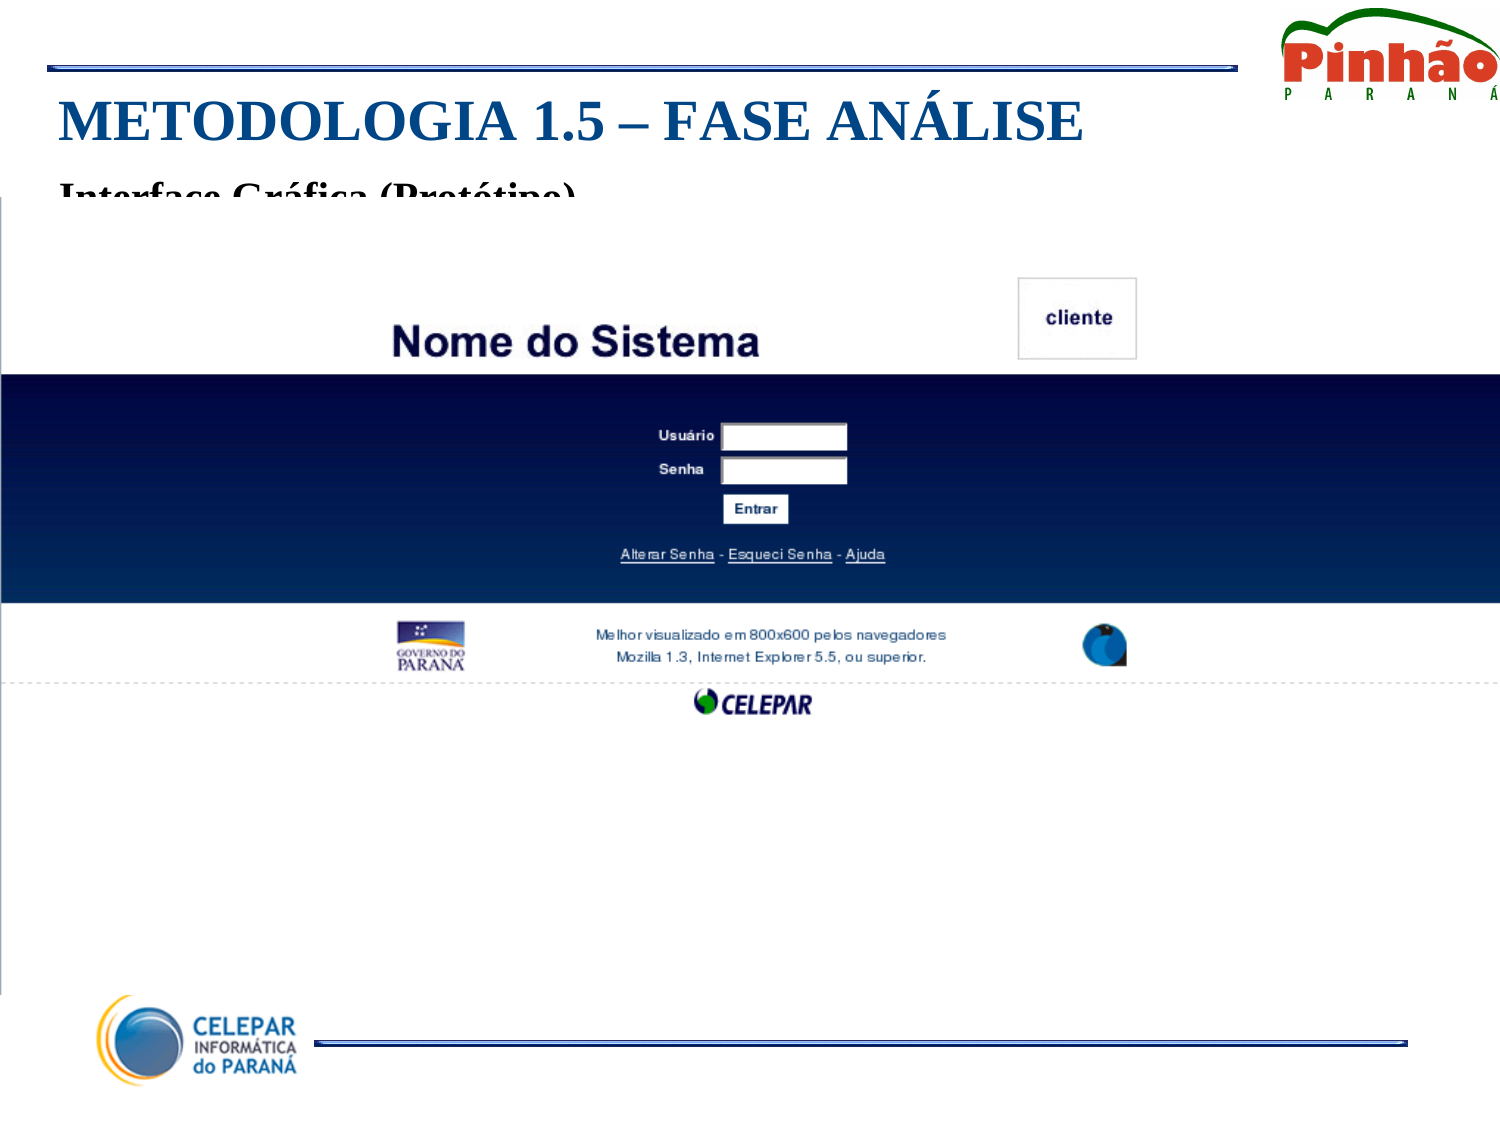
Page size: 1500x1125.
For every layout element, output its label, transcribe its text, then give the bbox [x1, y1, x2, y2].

picture [1281, 8, 1500, 100]
picture [0, 197, 1500, 1091]
text_box Interface Gráfica (Protótipo) [59, 150, 1479, 197]
text_box METODOLOGIA 1.5 – FASE ANÁLISE [59, 88, 1086, 150]
